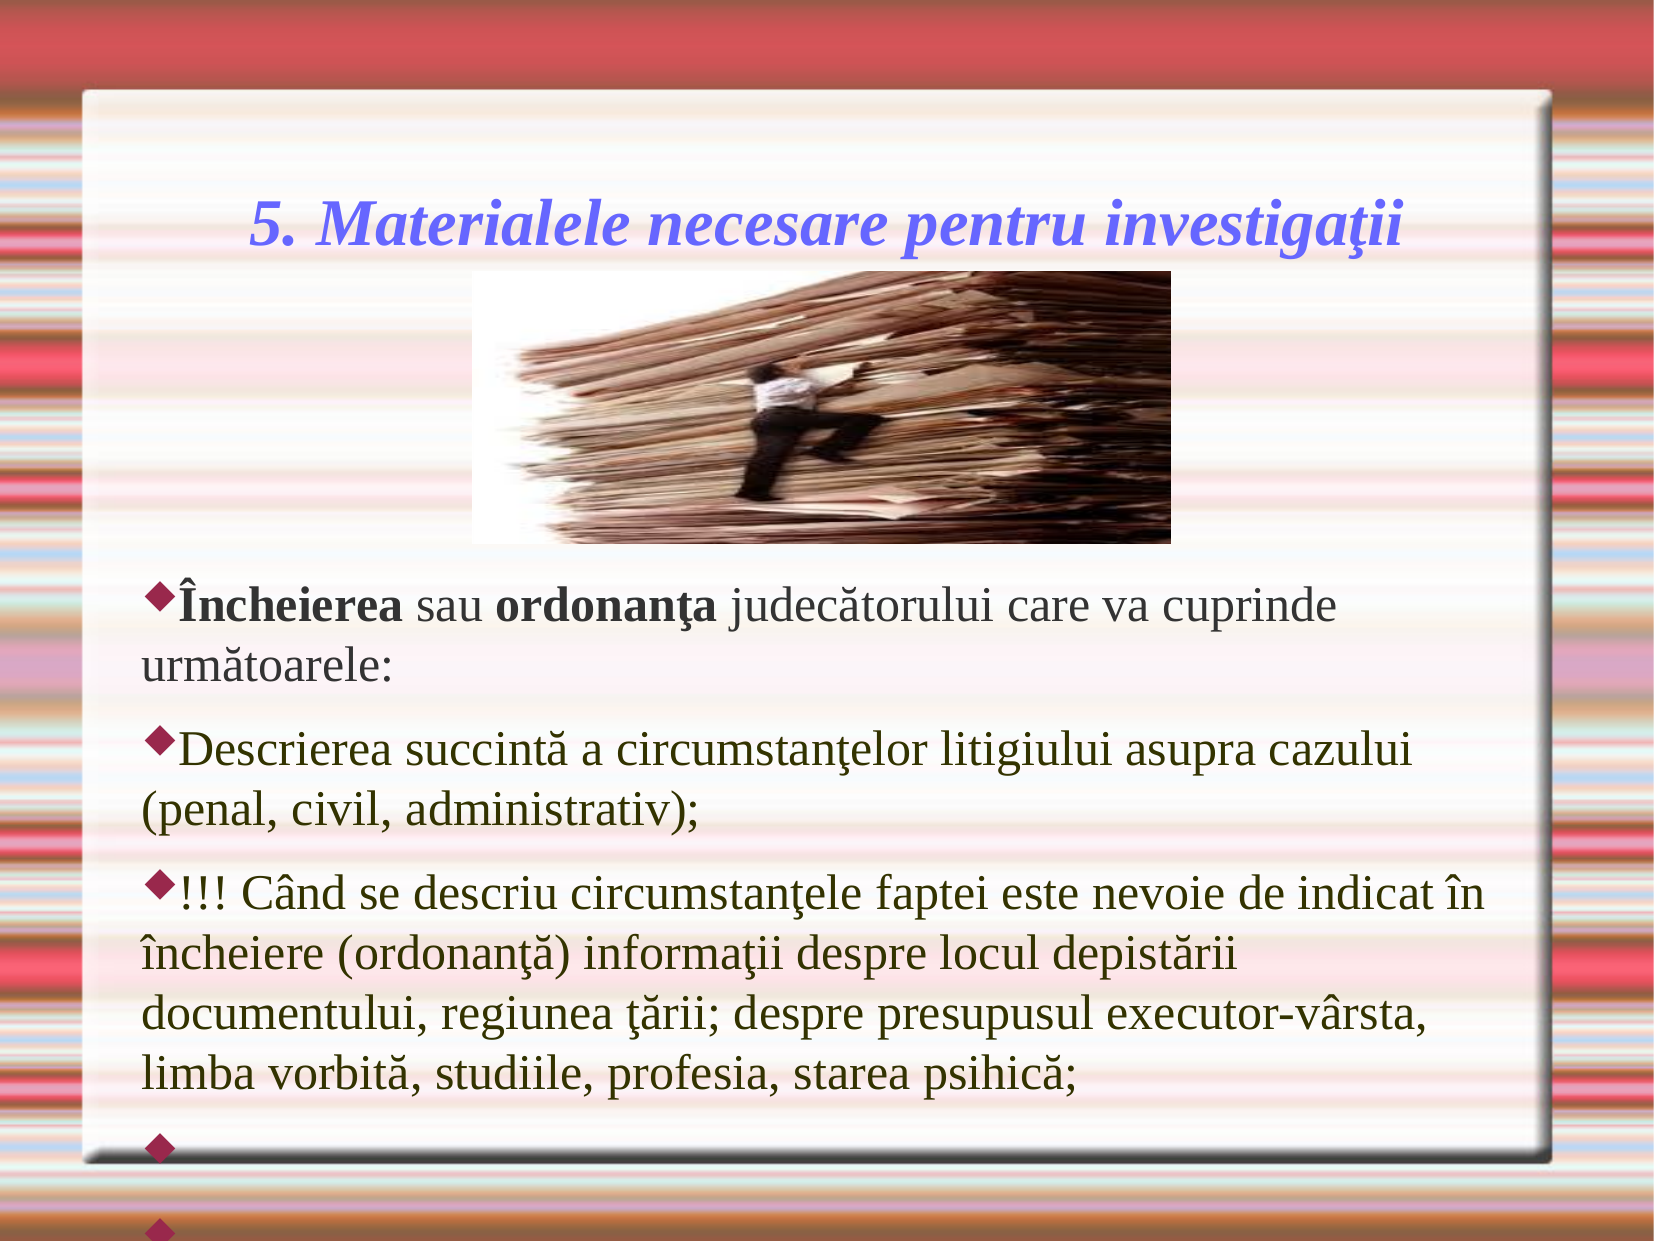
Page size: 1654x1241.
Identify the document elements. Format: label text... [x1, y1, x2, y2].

picture [472, 271, 1171, 544]
list Încheierea sau ordonanţa judecătorului care va cuprinde următoarele: Descrierea succintă a circumstanţelor litigiului asupra cazului (penal, civil, administrativ); !!! Când se descriu circumstanţele faptei este nevoie de indicat în încheiere (ordonanţă) informaţii despre locul depistării documentului, regiunea ţării; despre presupusul executor-vârsta, limba vorbită, studiile, profesia, starea psihică; [141, 271, 1523, 1215]
title 5. Materialele necesare pentru investigaţii [121, 114, 1534, 322]
